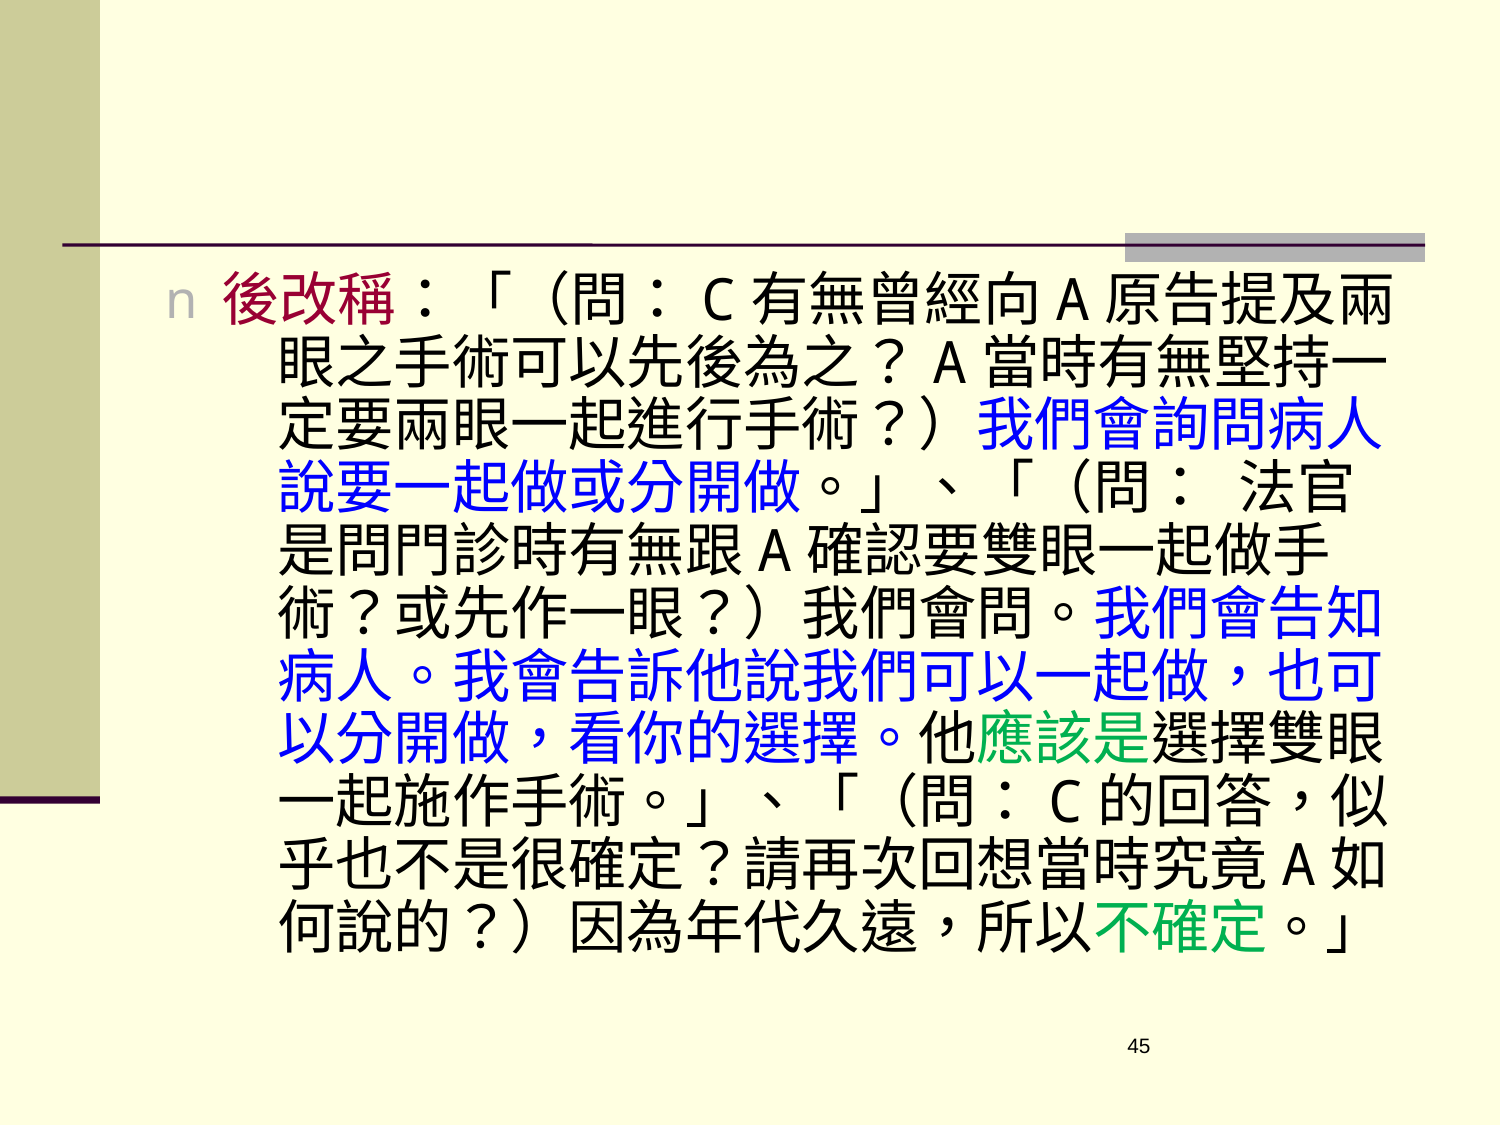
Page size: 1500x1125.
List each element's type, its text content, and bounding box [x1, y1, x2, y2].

list 後改稱：「（問：C有無曾經向A原告提及兩眼之手術可以先後為之？A當時有無堅持一定要兩眼一起進行手術？）我們會詢問病人說要一起做或分開做。」、「（問： 法官是問門診時有無跟A確認要雙眼一起做手術？或先作一眼？）我們會問。我們會告知病人。我會告訴他說我們可以一起做，也可以分開做，看你的選擇。他應該是選擇雙眼一起施作手術。」、「（問：C的回答，似乎也不是很確定？請再次回想當時究竟A如何說的？）因為年代久遠，所以不確定。」 [150, 262, 1426, 1006]
text_box [1112, 1025, 1426, 1101]
